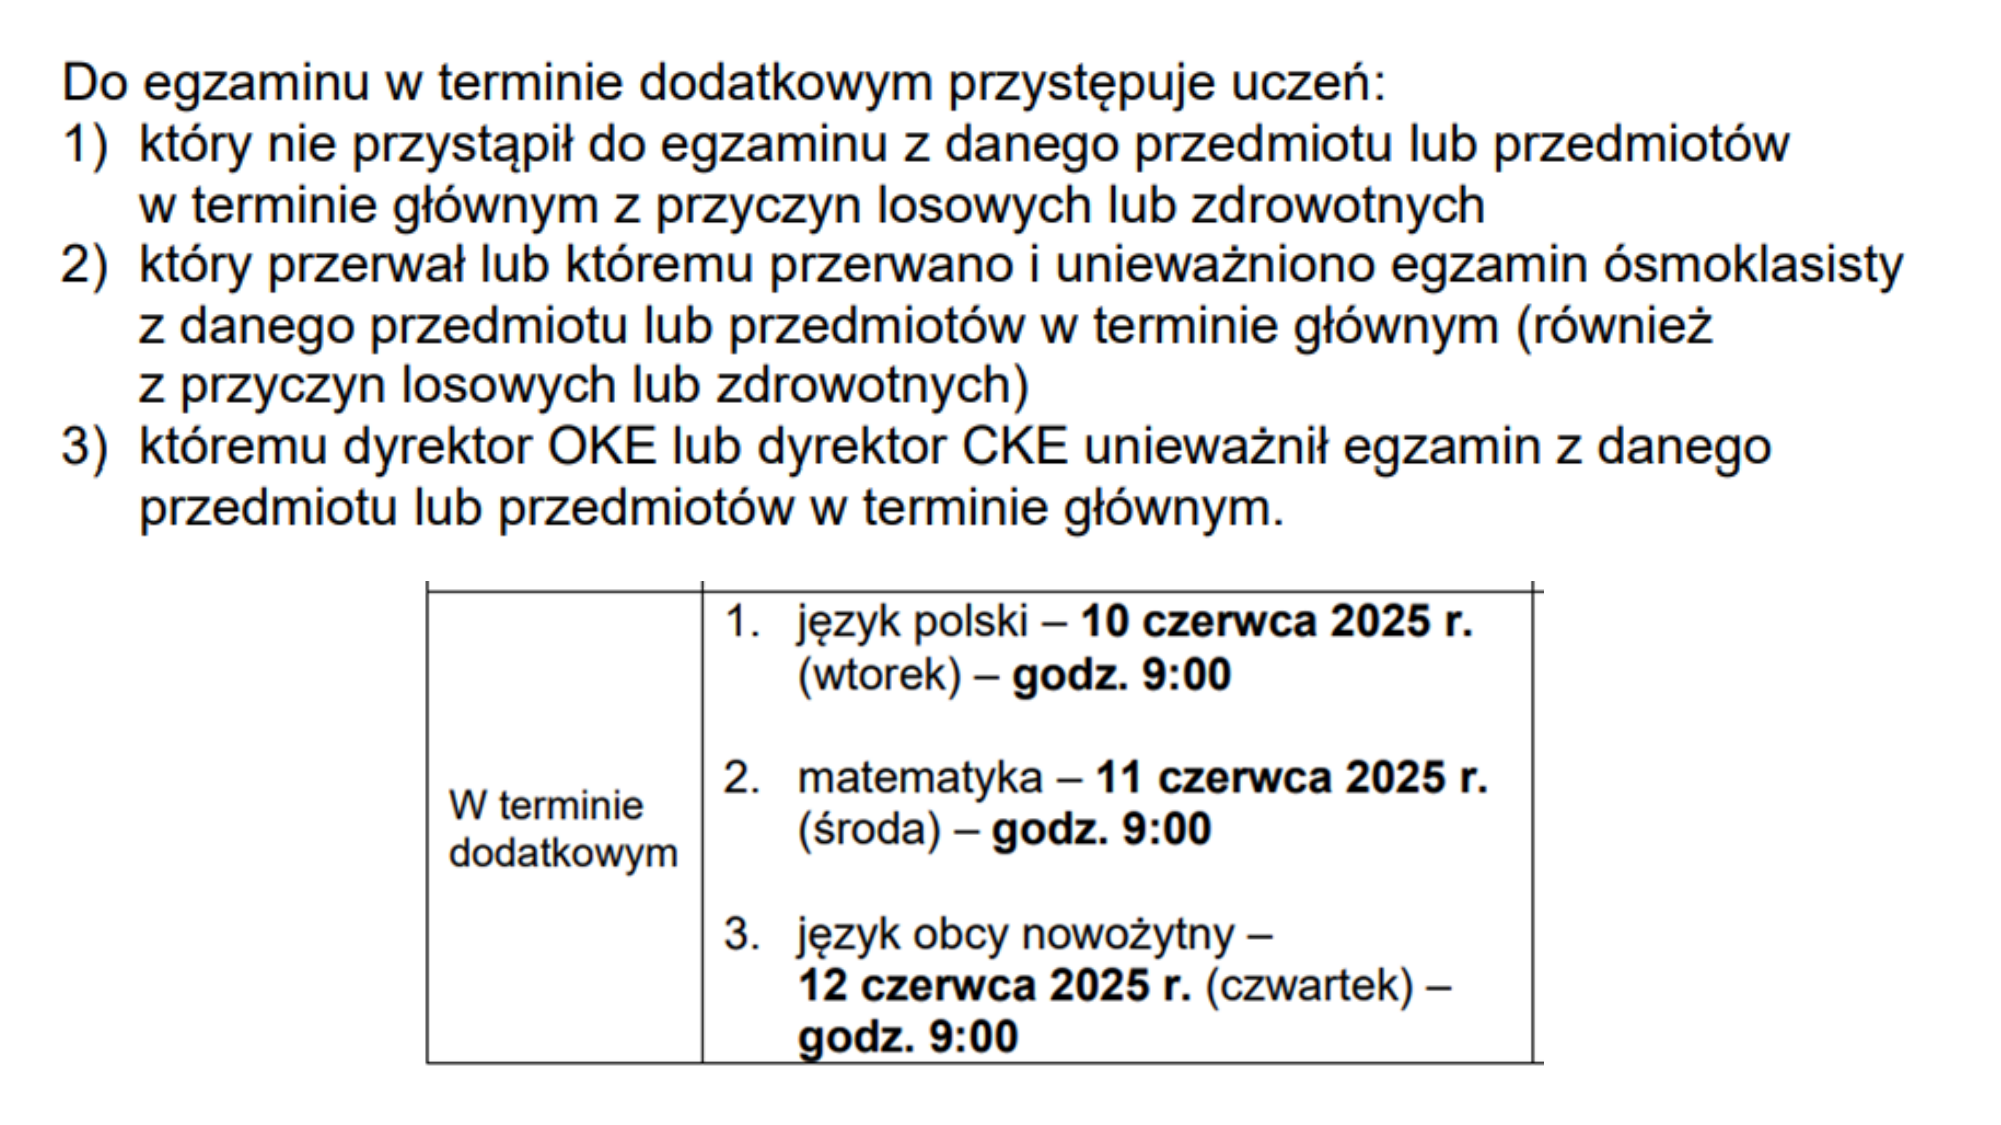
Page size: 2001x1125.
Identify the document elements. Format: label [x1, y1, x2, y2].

picture [417, 582, 1544, 1071]
picture [35, 26, 1926, 543]
